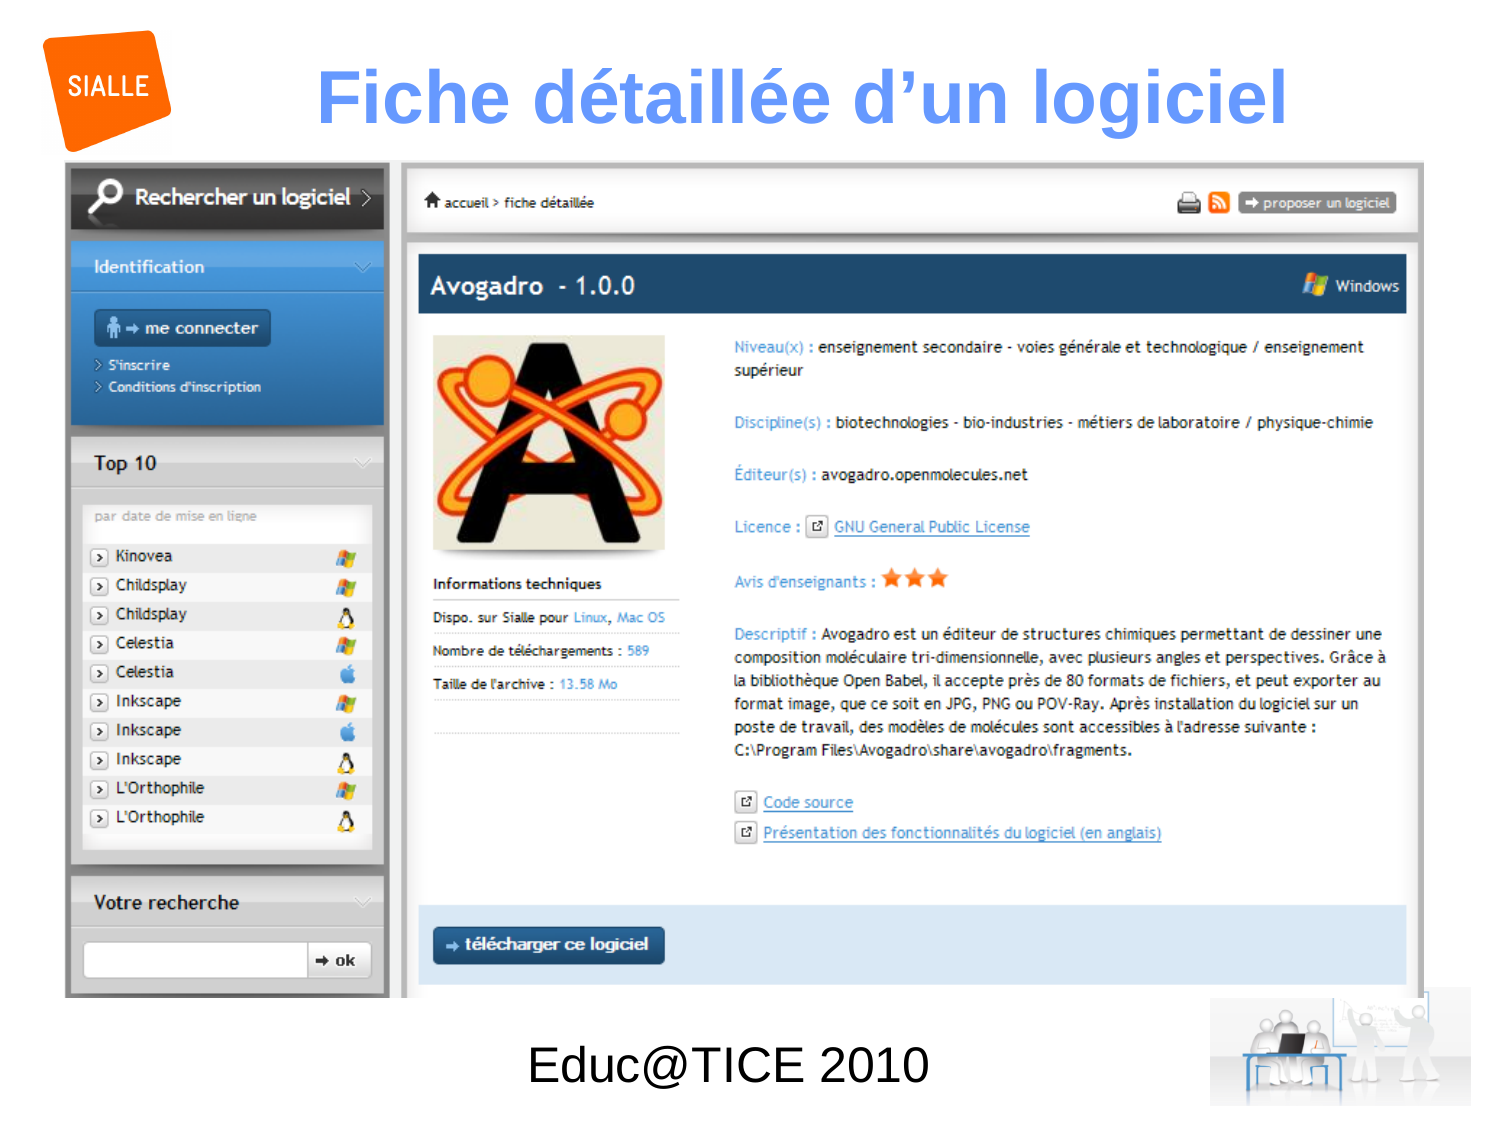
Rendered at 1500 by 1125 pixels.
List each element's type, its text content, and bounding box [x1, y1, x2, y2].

picture [41, 30, 172, 155]
picture [64, 160, 1471, 1106]
title Fiche détaillée d’un logiciel [171, 30, 1436, 157]
